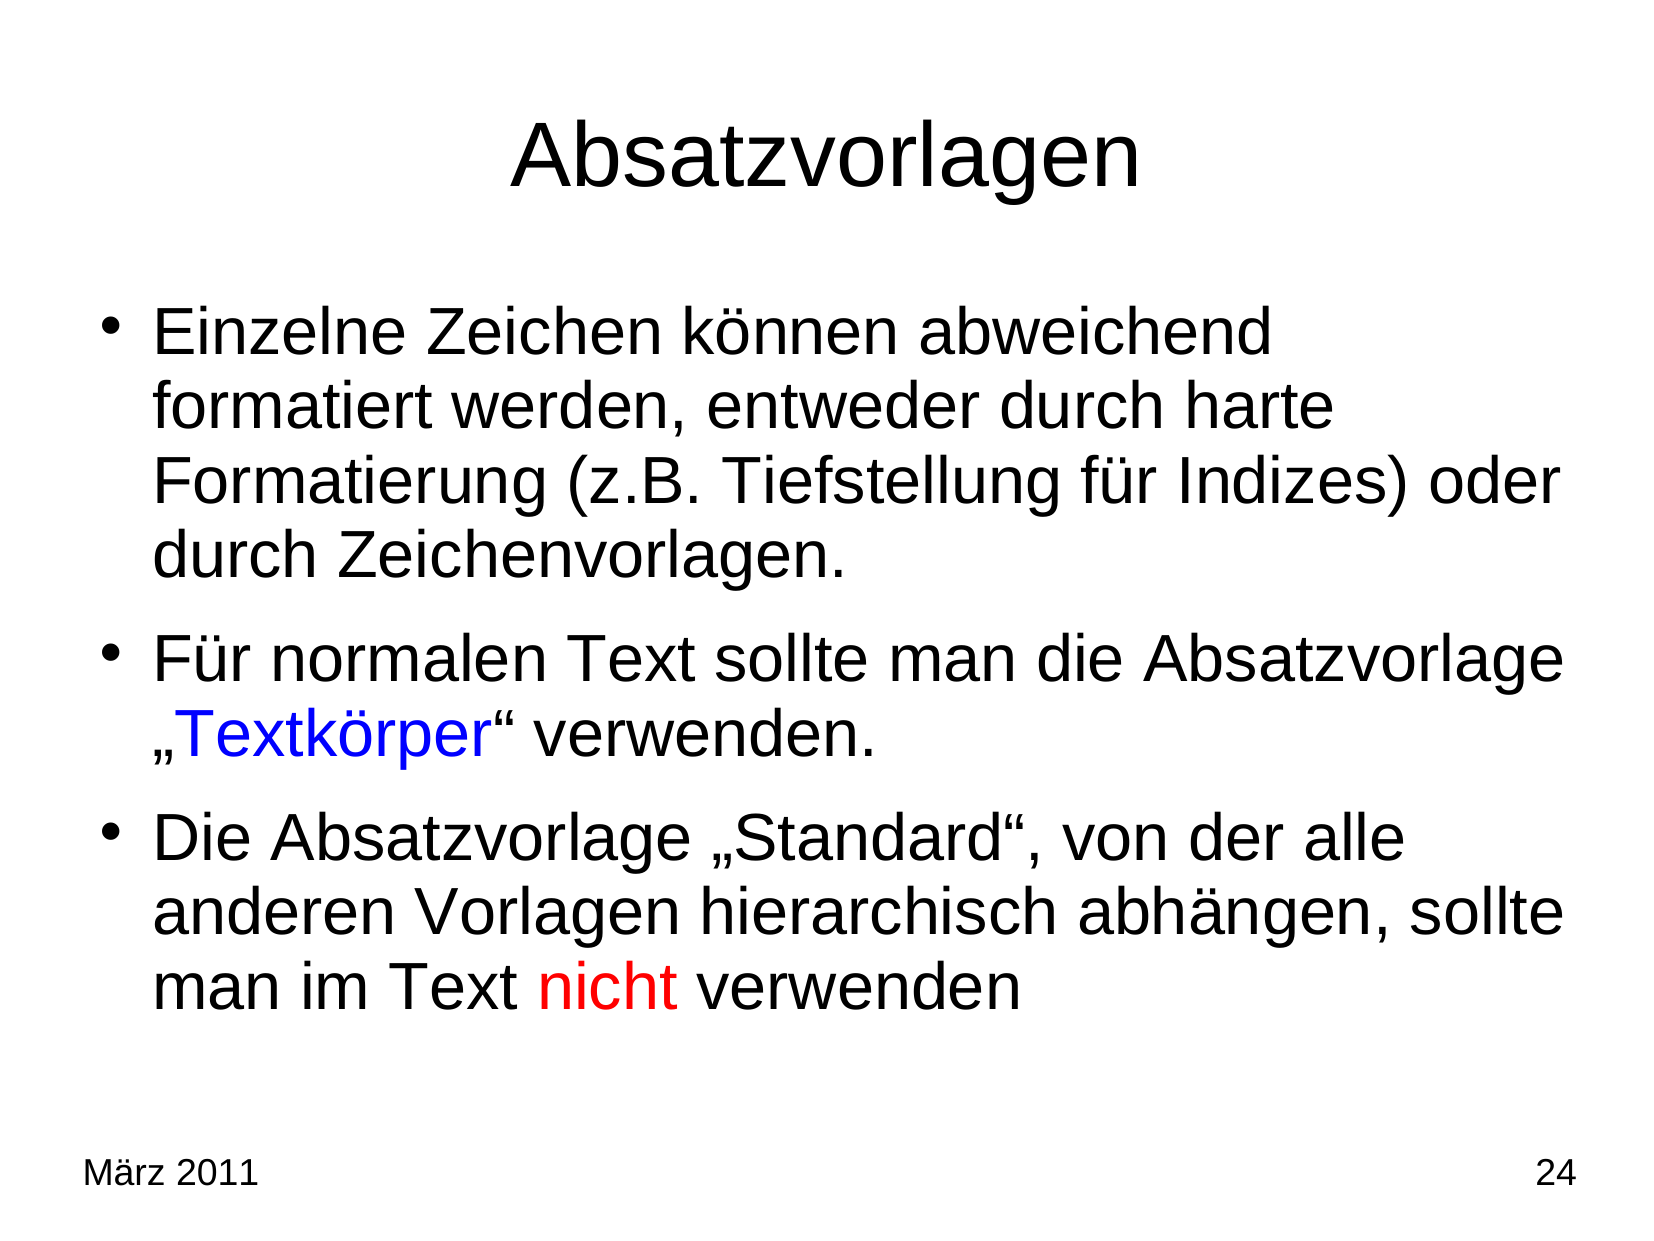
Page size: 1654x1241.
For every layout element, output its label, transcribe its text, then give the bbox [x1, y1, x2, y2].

title Absatzvorlagen [82, 49, 1571, 257]
list Einzelne Zeichen können abweichend formatiert werden, entweder durch harte Formatierung (z.B. Tiefstellung für Indizes) oder durch Zeichenvorlagen. Für normalen Text sollte man die Absatzvorlage „Textkörper“ verwenden. Die Absatzvorlage „Standard“, von der alle anderen Vorlagen hierarchisch abhängen, sollte man im Text nicht verwenden [82, 290, 1571, 1109]
